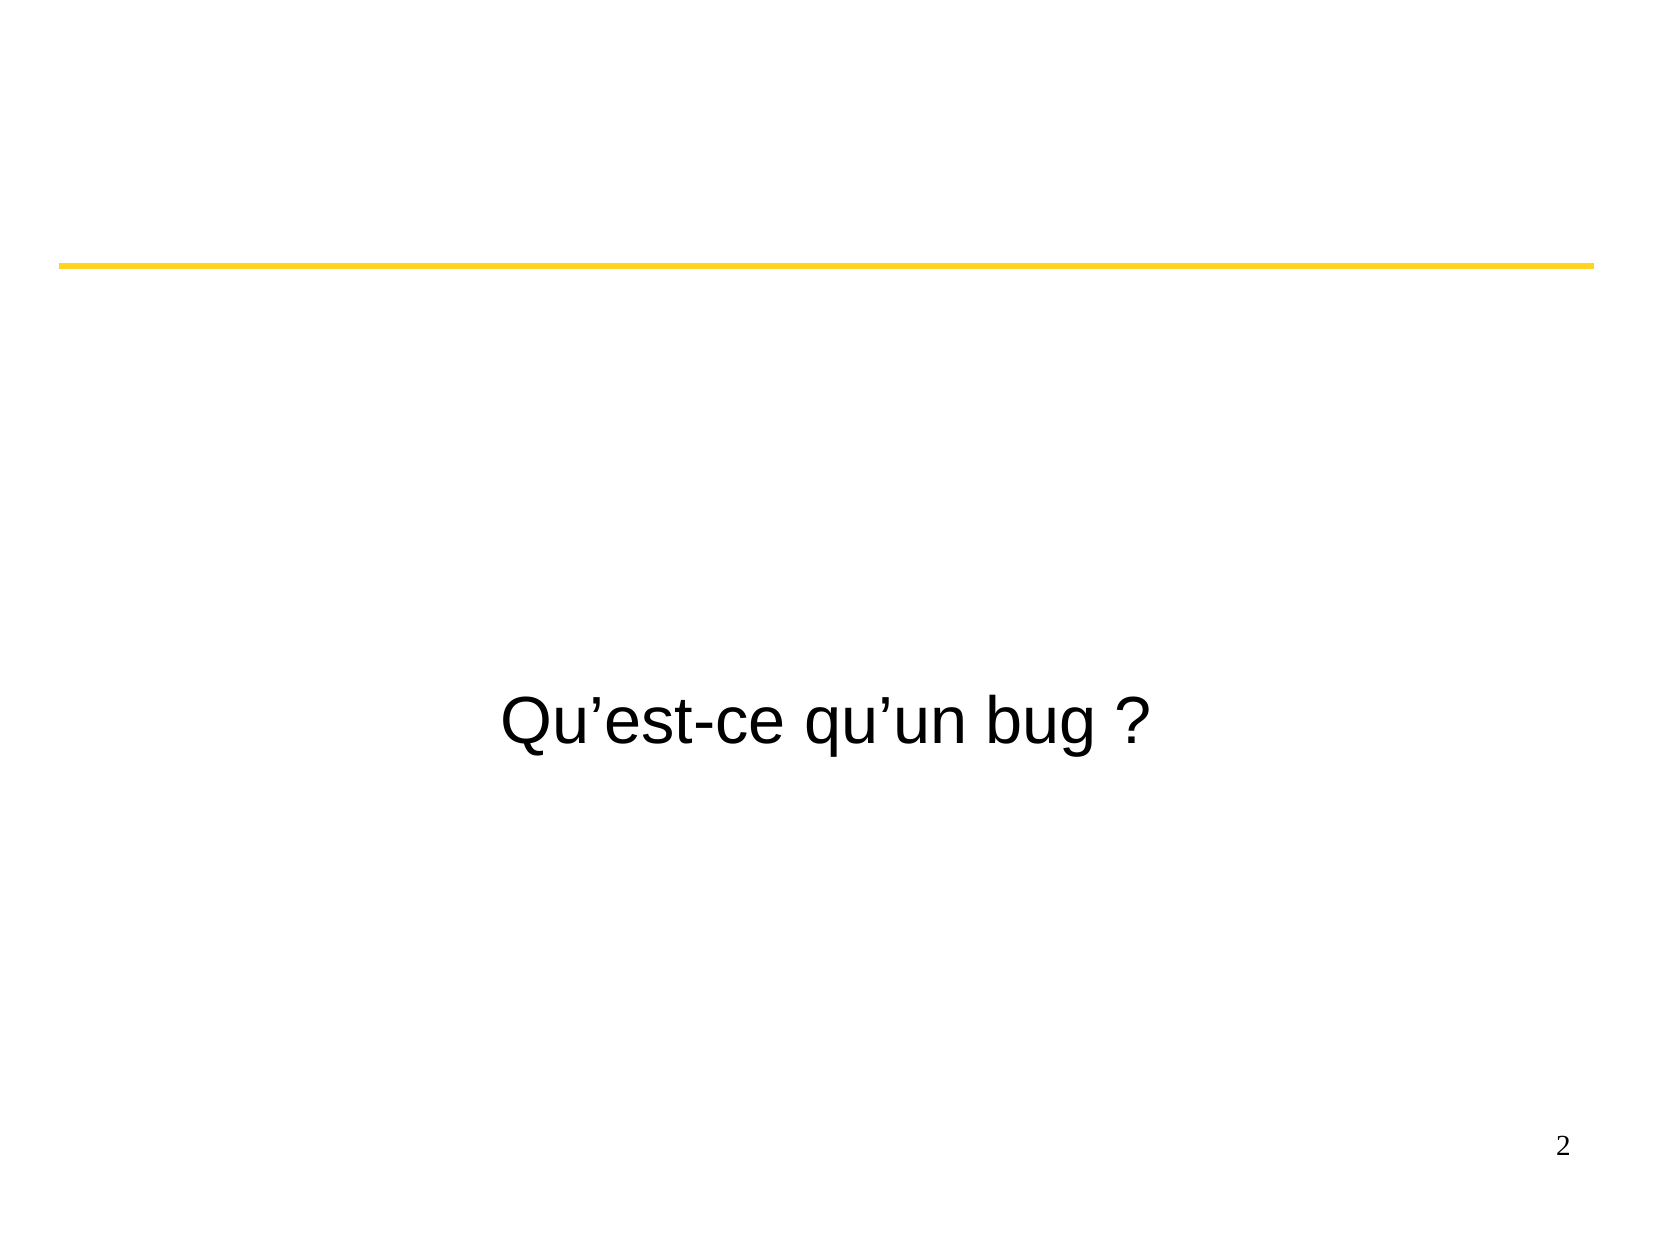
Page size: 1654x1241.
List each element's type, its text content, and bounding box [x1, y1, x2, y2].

subtitle Qu’est-ce qu’un bug ? [82, 290, 1571, 1152]
